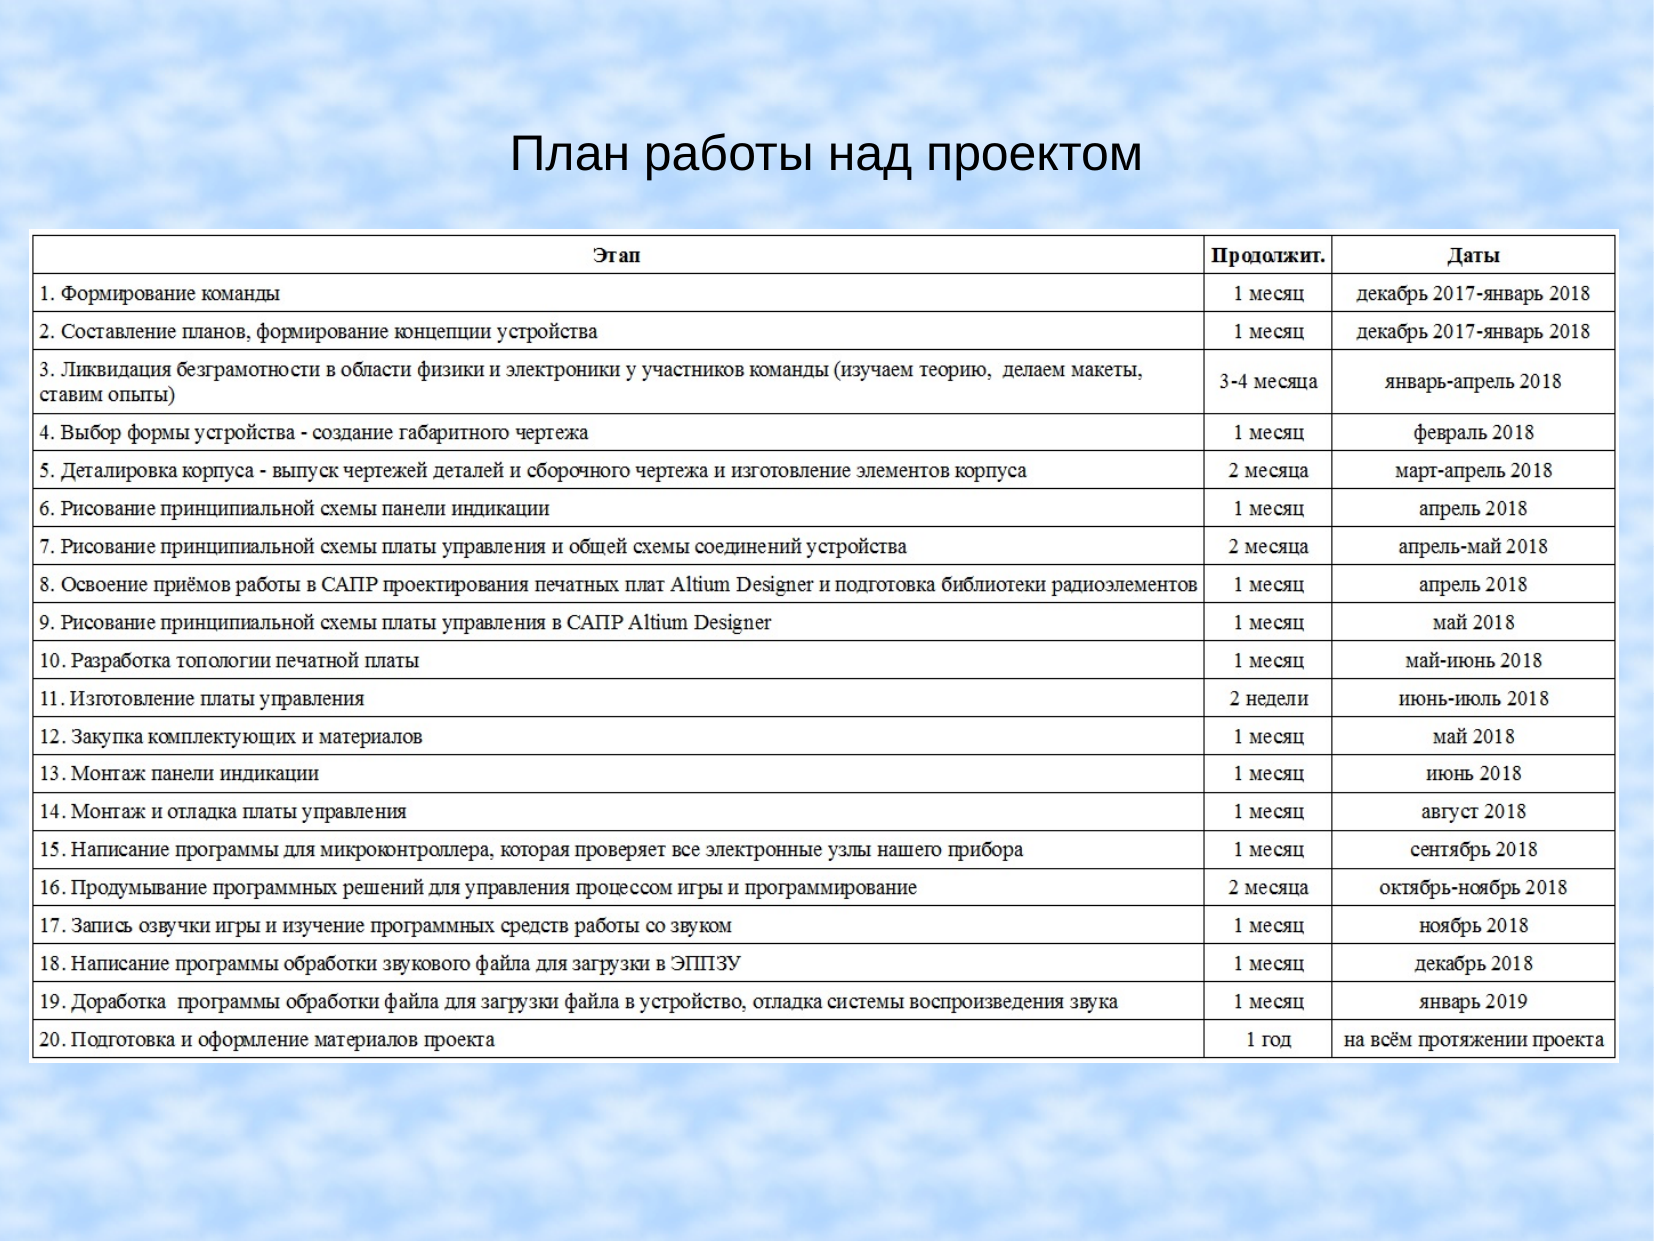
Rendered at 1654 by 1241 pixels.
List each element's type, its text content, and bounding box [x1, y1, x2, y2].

picture [0, 0, 1654, 1241]
title План работы над проектом [82, 49, 1571, 229]
